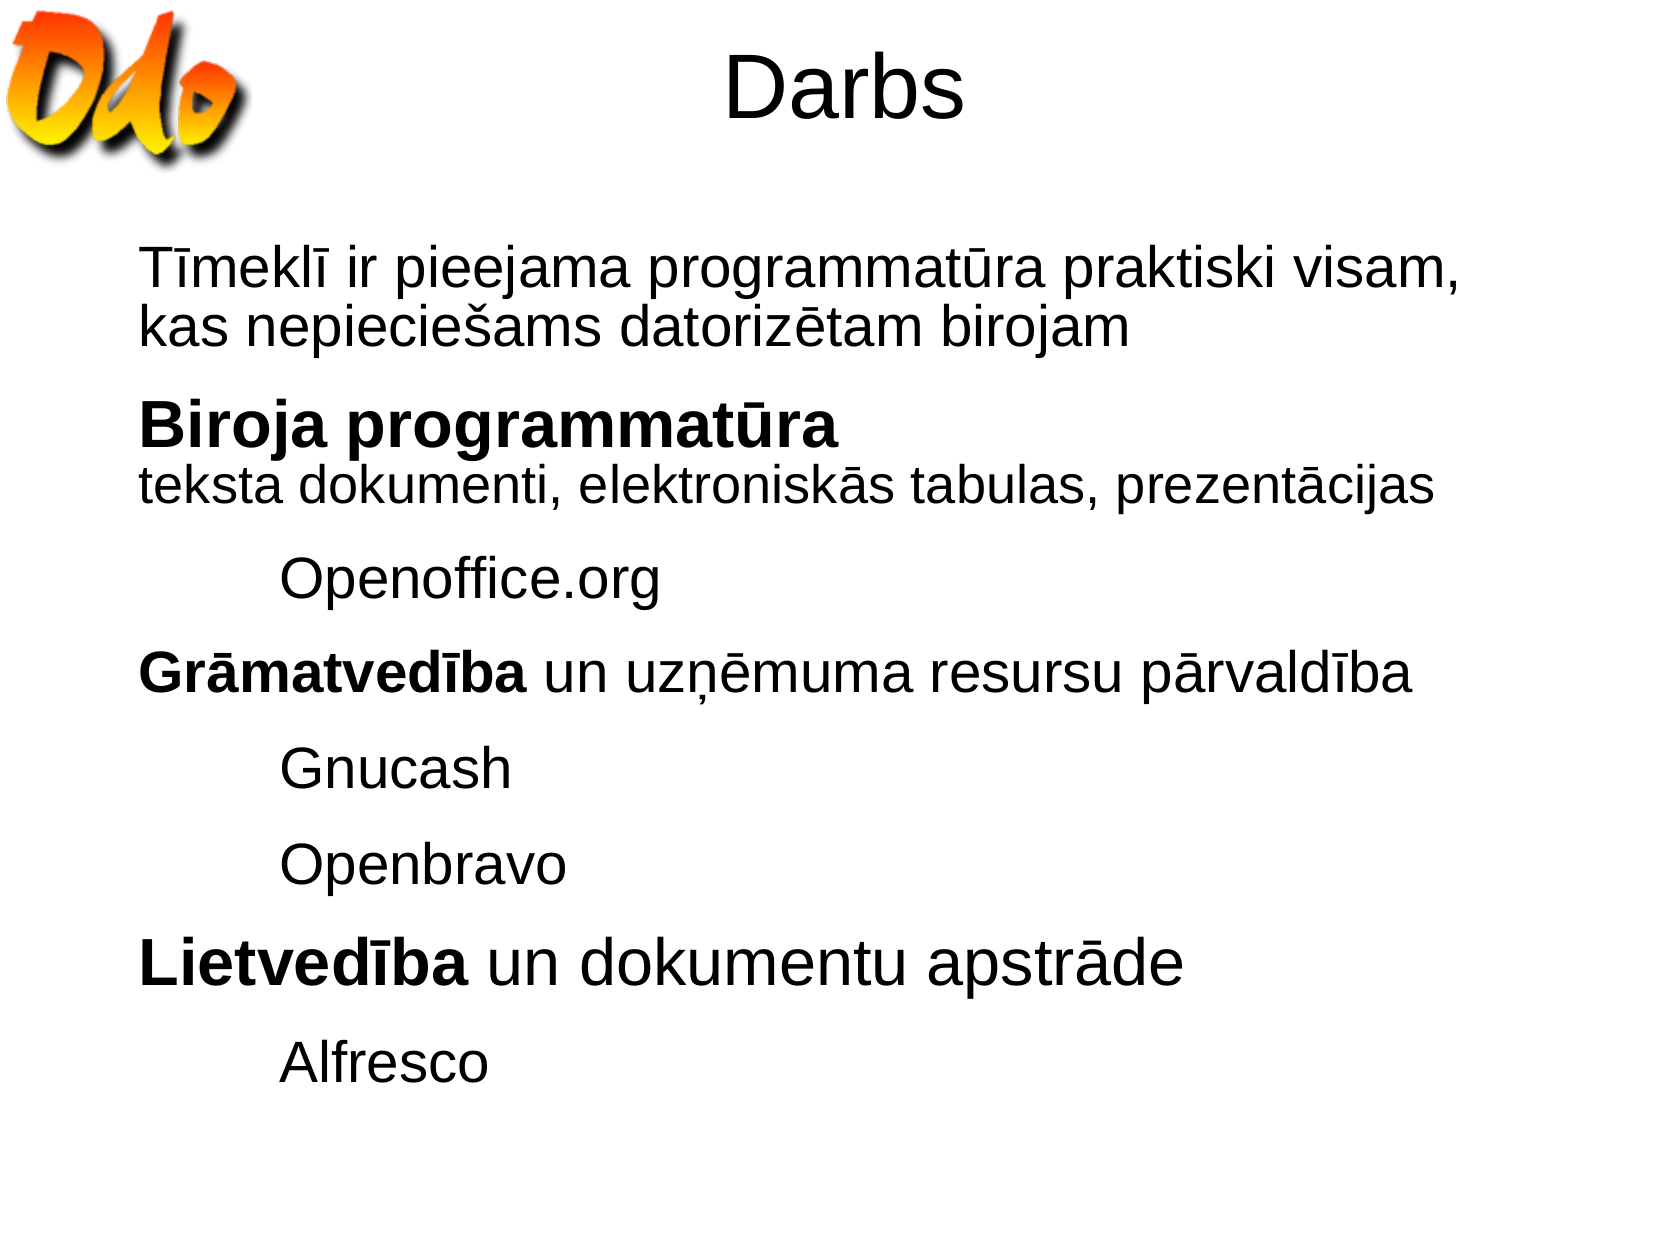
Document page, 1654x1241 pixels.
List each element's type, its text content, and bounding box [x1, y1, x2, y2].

title Darbs [70, 39, 1619, 142]
picture [5, 6, 263, 178]
list Tīmeklī ir pieejama programmatūra praktiski visam, kas nepieciešams datorizētam birojam Biroja programmatūra teksta dokumenti, elektroniskās tabulas, prezentācijas Openoffice.org Grāmatvedība un uzņēmuma resursu pārvaldība Gnucash Openbravo Lietvedība un dokumentu apstrāde Alfresco [82, 236, 1569, 1107]
